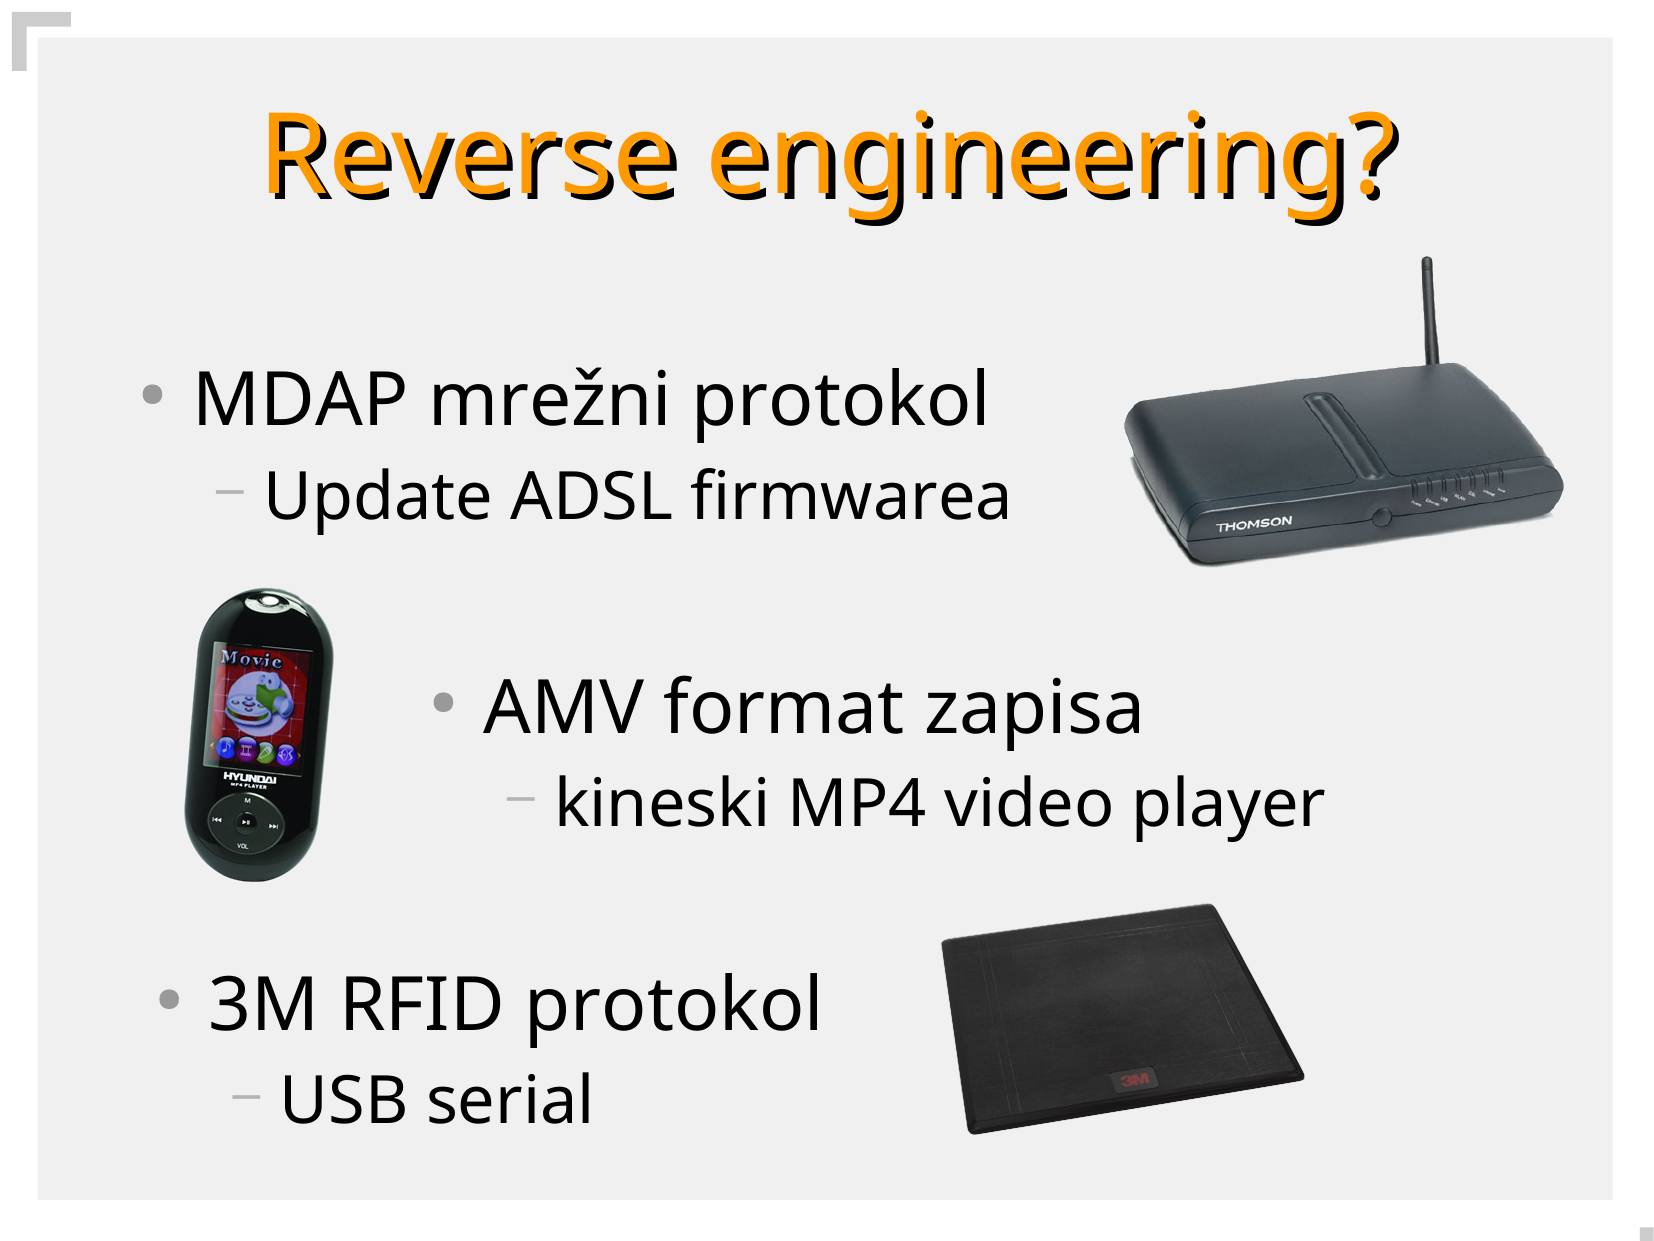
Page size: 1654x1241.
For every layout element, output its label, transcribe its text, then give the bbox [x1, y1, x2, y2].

picture [1122, 254, 1566, 570]
list AMV format zapisa kineski MP4 video player [412, 653, 1565, 1044]
picture [937, 899, 1308, 1138]
list MDAP mrežni protokol Update ADSL firmwarea [121, 345, 1201, 737]
list 3M RFID protokol USB serial [138, 950, 1216, 1241]
picture [181, 586, 336, 883]
title Reverse engineering? [121, 46, 1534, 254]
